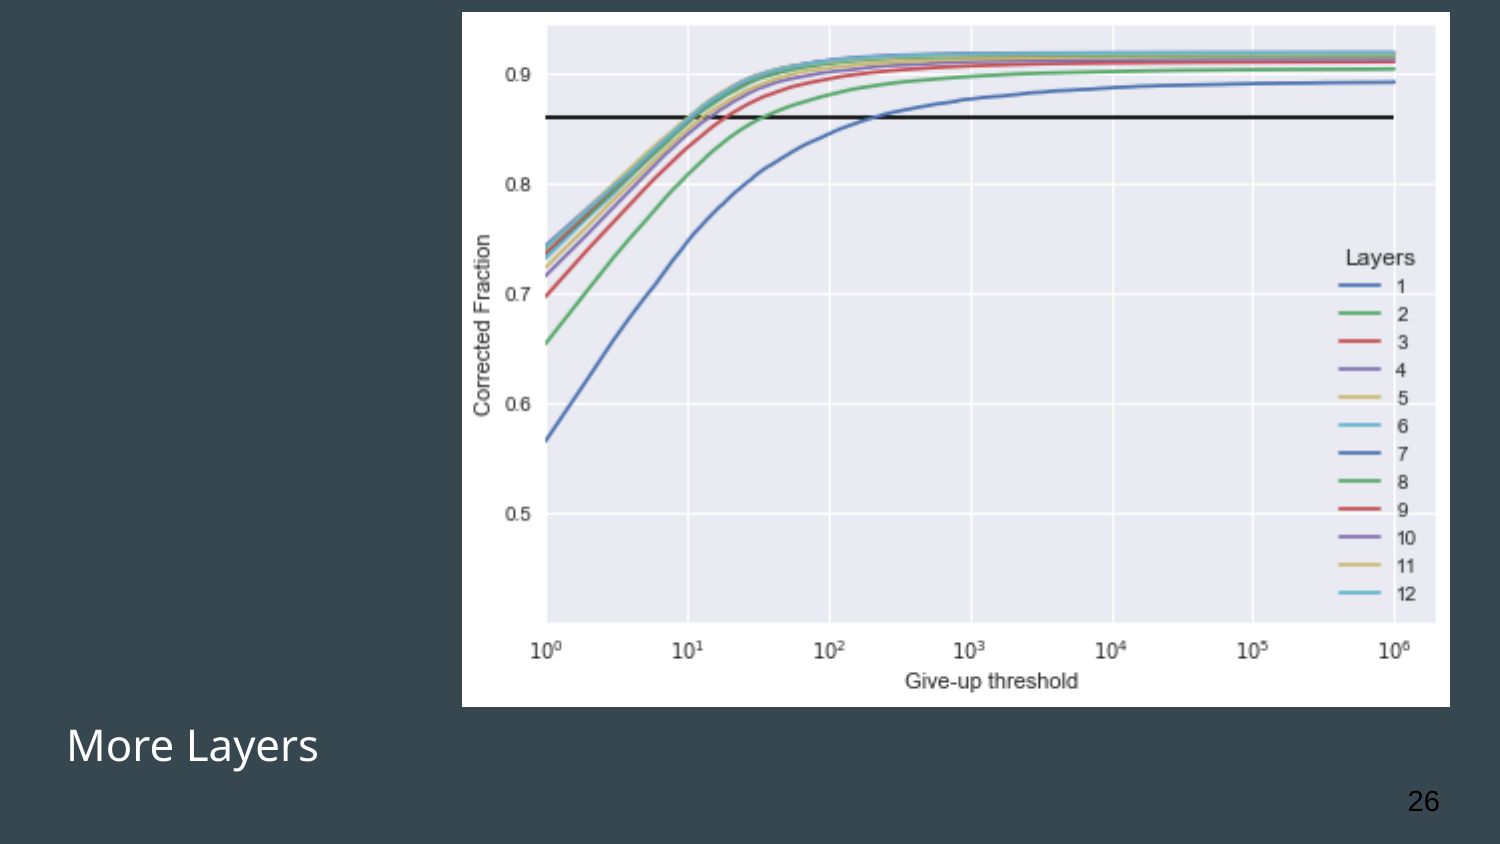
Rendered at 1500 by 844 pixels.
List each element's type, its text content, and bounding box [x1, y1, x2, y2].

picture [462, 12, 1450, 707]
list More Layers [51, 694, 1036, 794]
slide_number <number> [1392, 767, 1483, 833]
